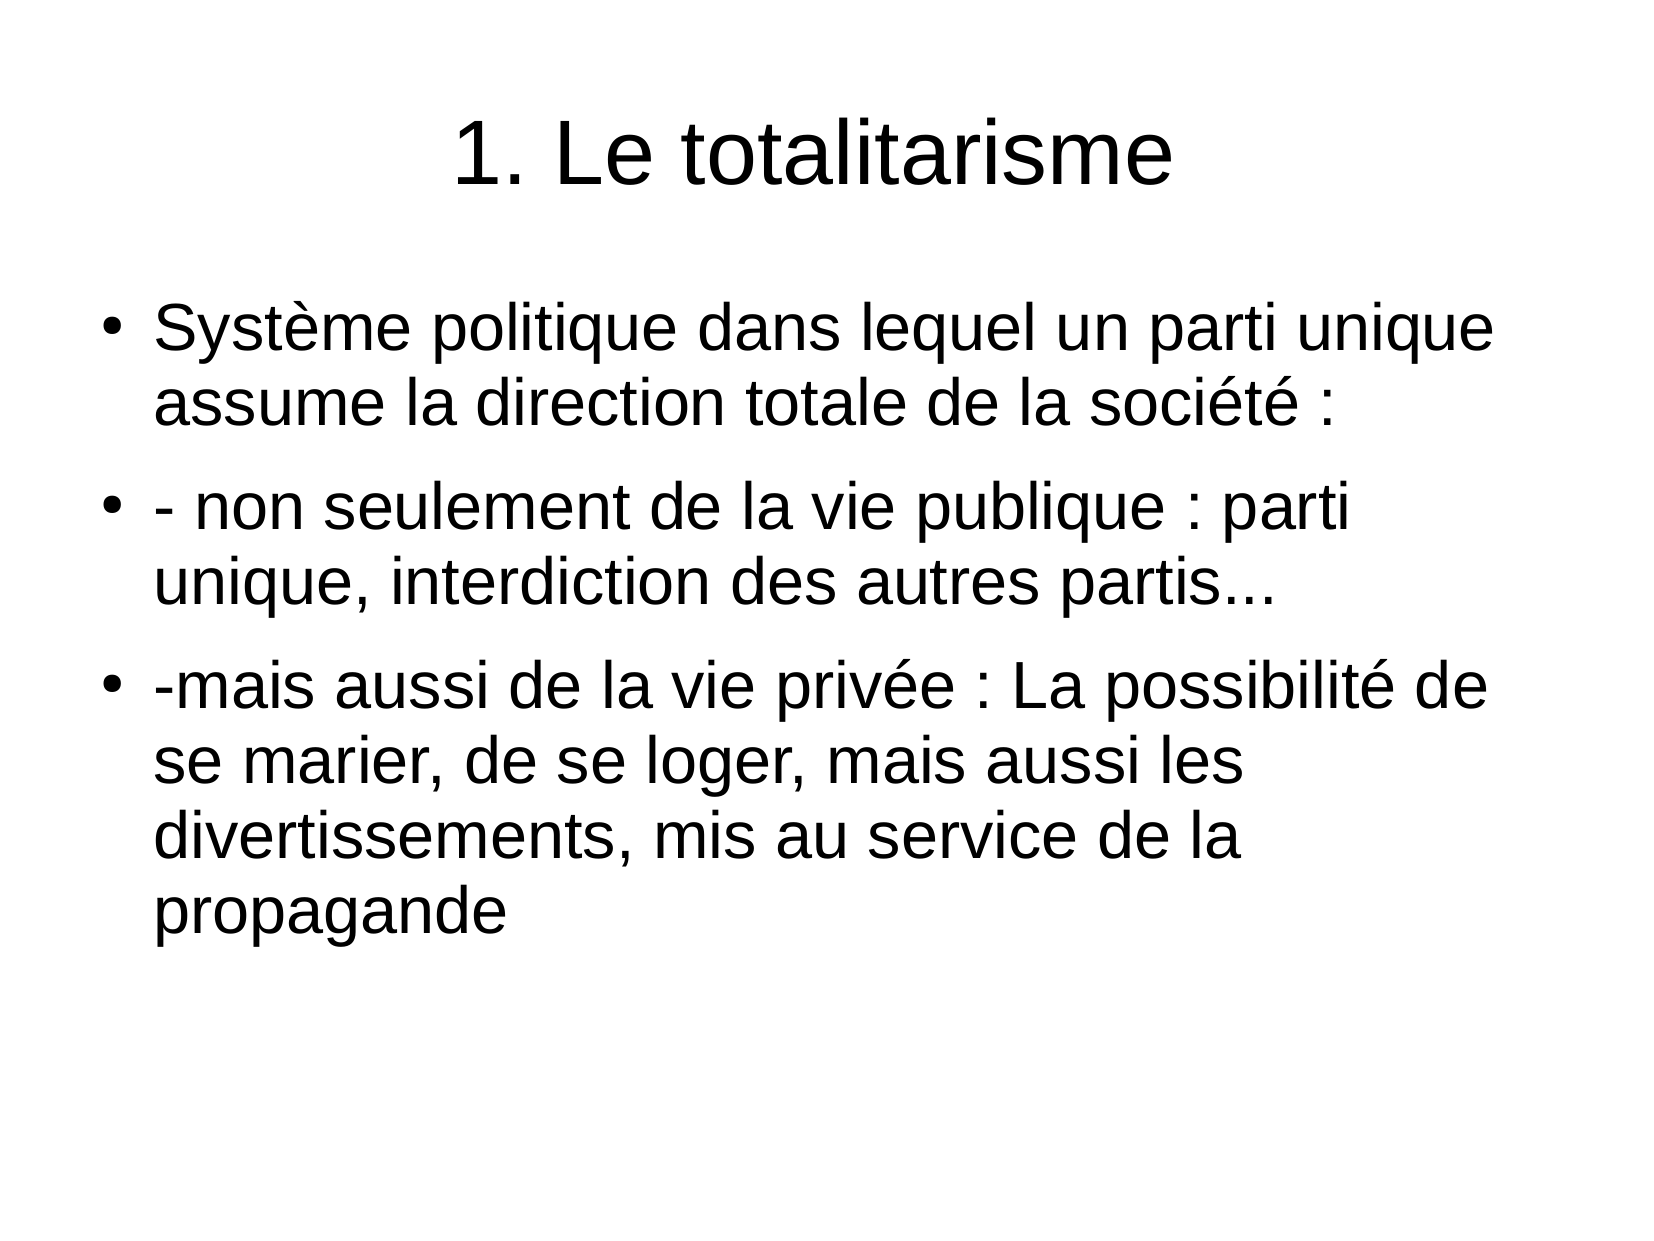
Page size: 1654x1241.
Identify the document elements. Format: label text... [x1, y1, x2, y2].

list Système politique dans lequel un parti unique assume la direction totale de la société : - non seulement de la vie publique : parti unique, interdiction des autres partis... -mais aussi de la vie privée : La possibilité de se marier, de se loger, mais aussi les divertissements, mis au service de la propagande [82, 290, 1571, 1010]
title 1. Le totalitarisme [82, 49, 1571, 257]
